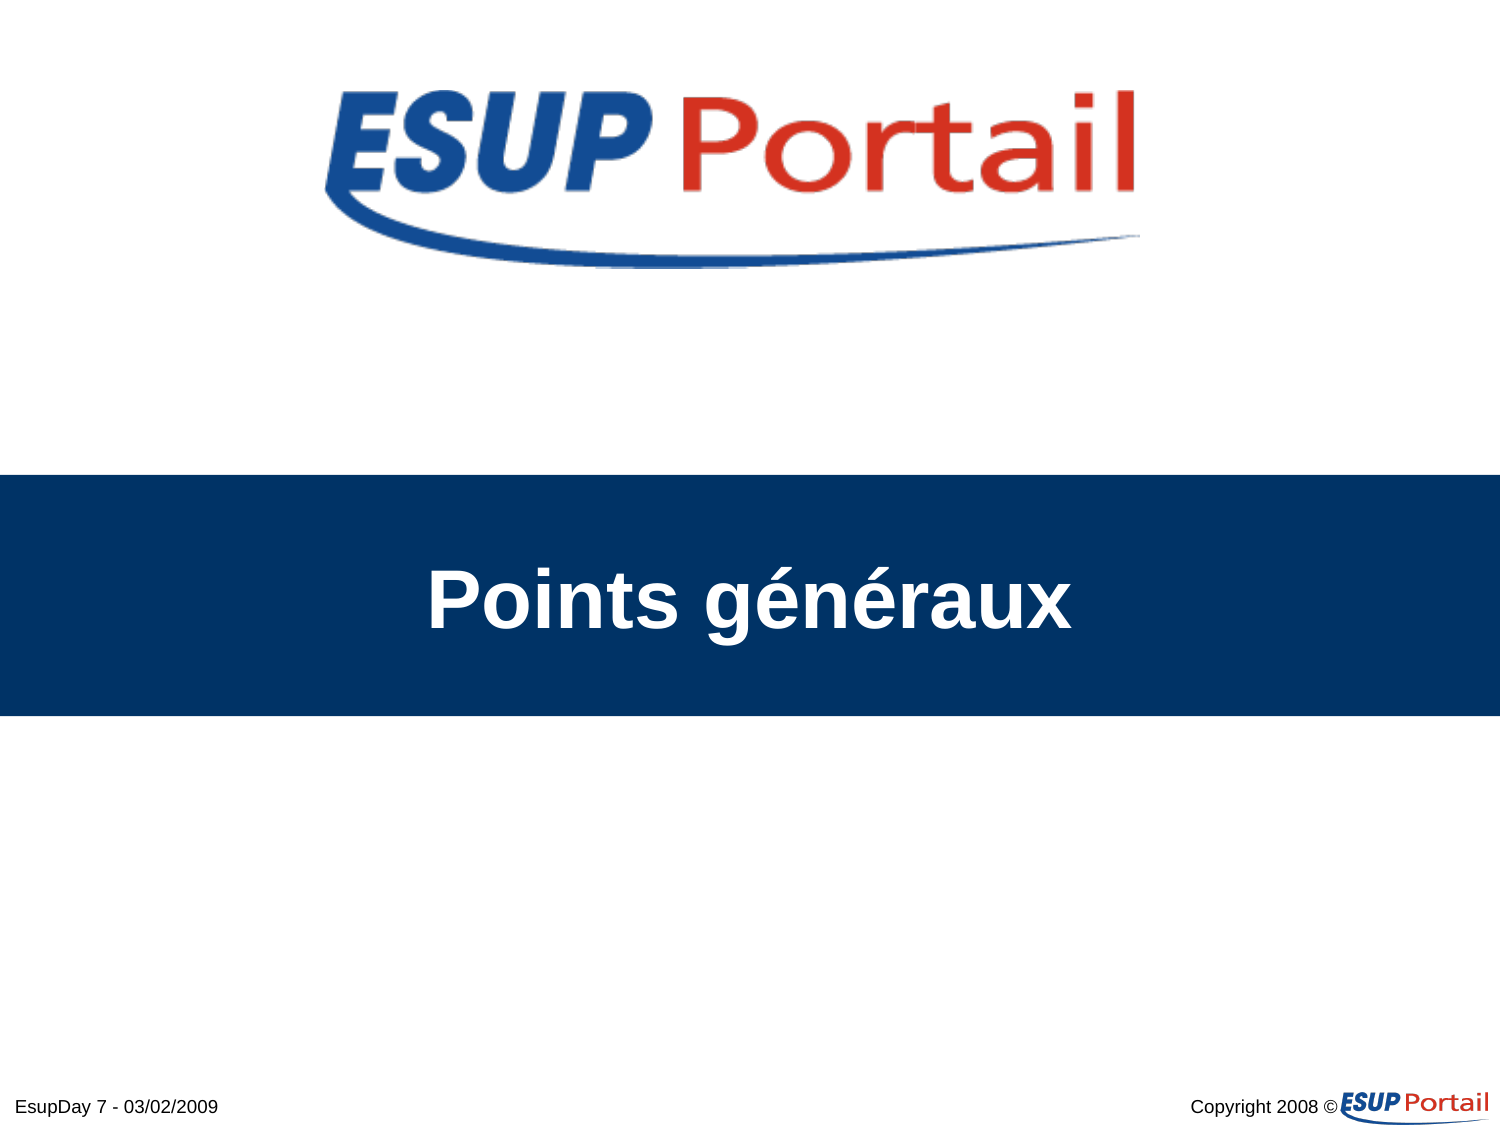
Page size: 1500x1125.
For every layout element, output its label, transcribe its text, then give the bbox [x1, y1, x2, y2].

picture [324, 90, 1140, 269]
title Points généraux [0, 474, 1500, 717]
picture [1340, 1092, 1489, 1125]
